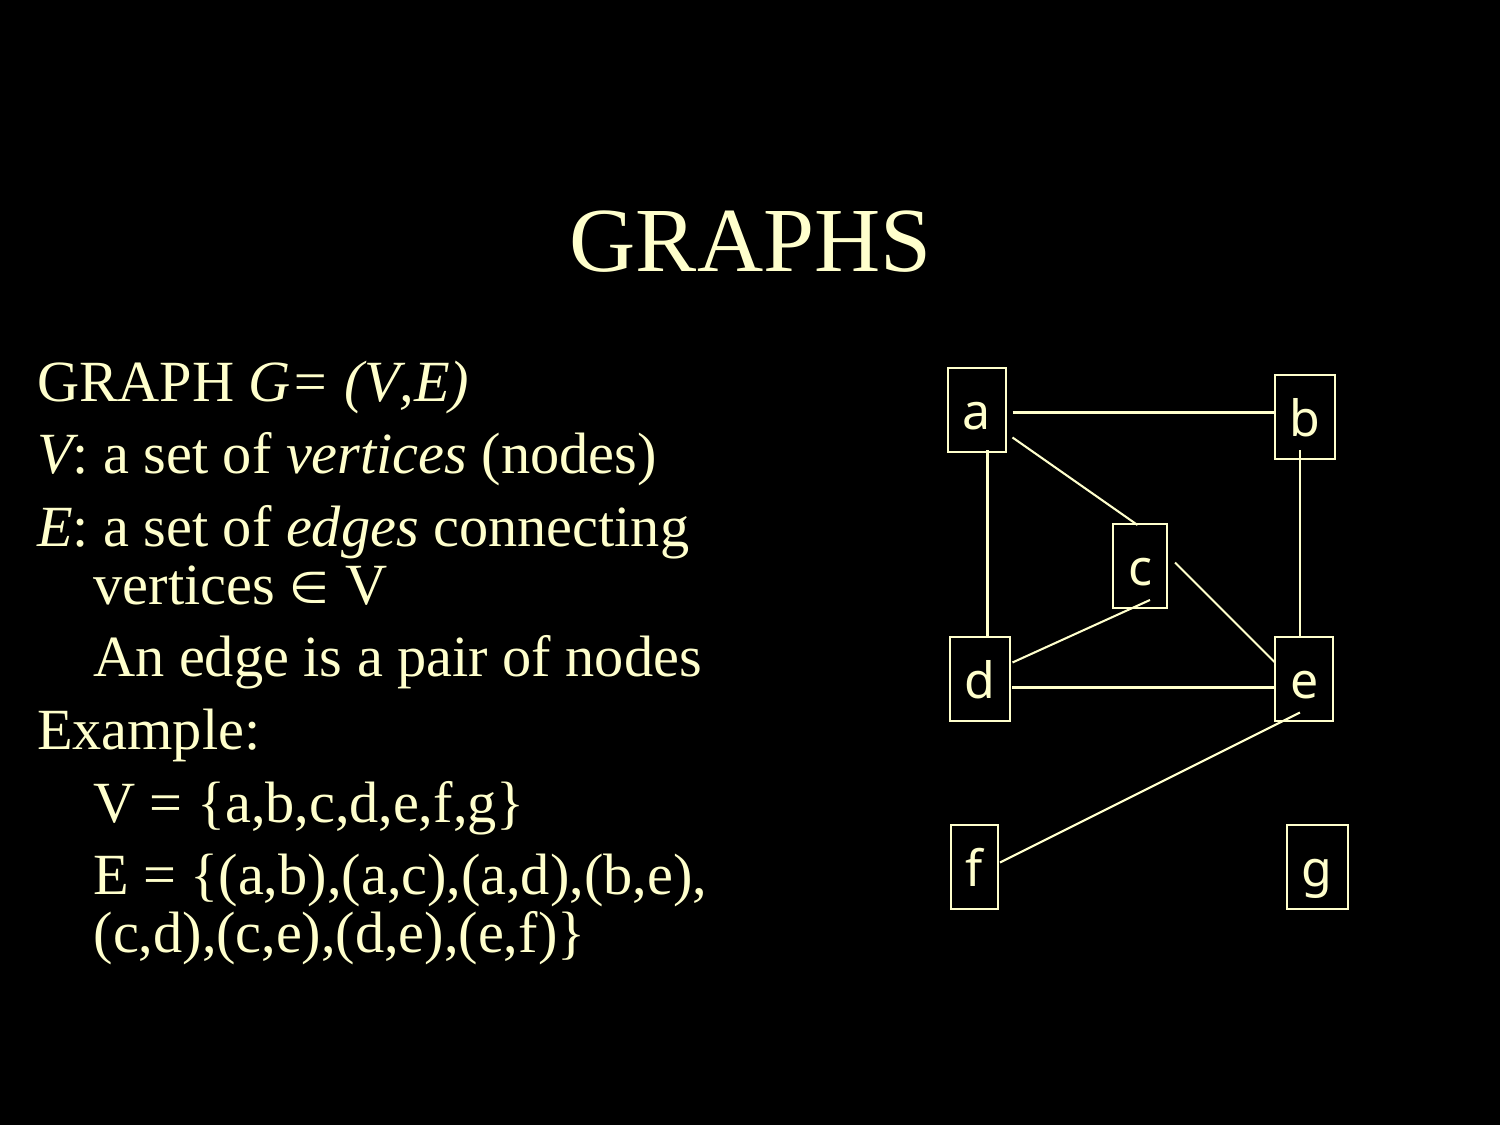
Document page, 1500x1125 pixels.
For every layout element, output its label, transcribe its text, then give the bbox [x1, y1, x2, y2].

text_box c [1113, 523, 1168, 608]
text_box f [950, 824, 998, 909]
text_box g [1287, 824, 1348, 909]
text_box e [1275, 637, 1334, 722]
title GRAPHS [22, 145, 1480, 336]
text_box a [947, 367, 1006, 452]
text_box b [1274, 374, 1336, 459]
list GRAPH G= (V,E) V: a set of vertices (nodes) E: a set of edges connecting vertices  V An edge is a pair of nodes Example: V = {a,b,c,d,e,f,g} E = {(a,b),(a,c),(a,d),(b,e),(c,d),(c,e),(d,e),(e,f)} [22, 347, 740, 1101]
text_box d [949, 637, 1011, 722]
